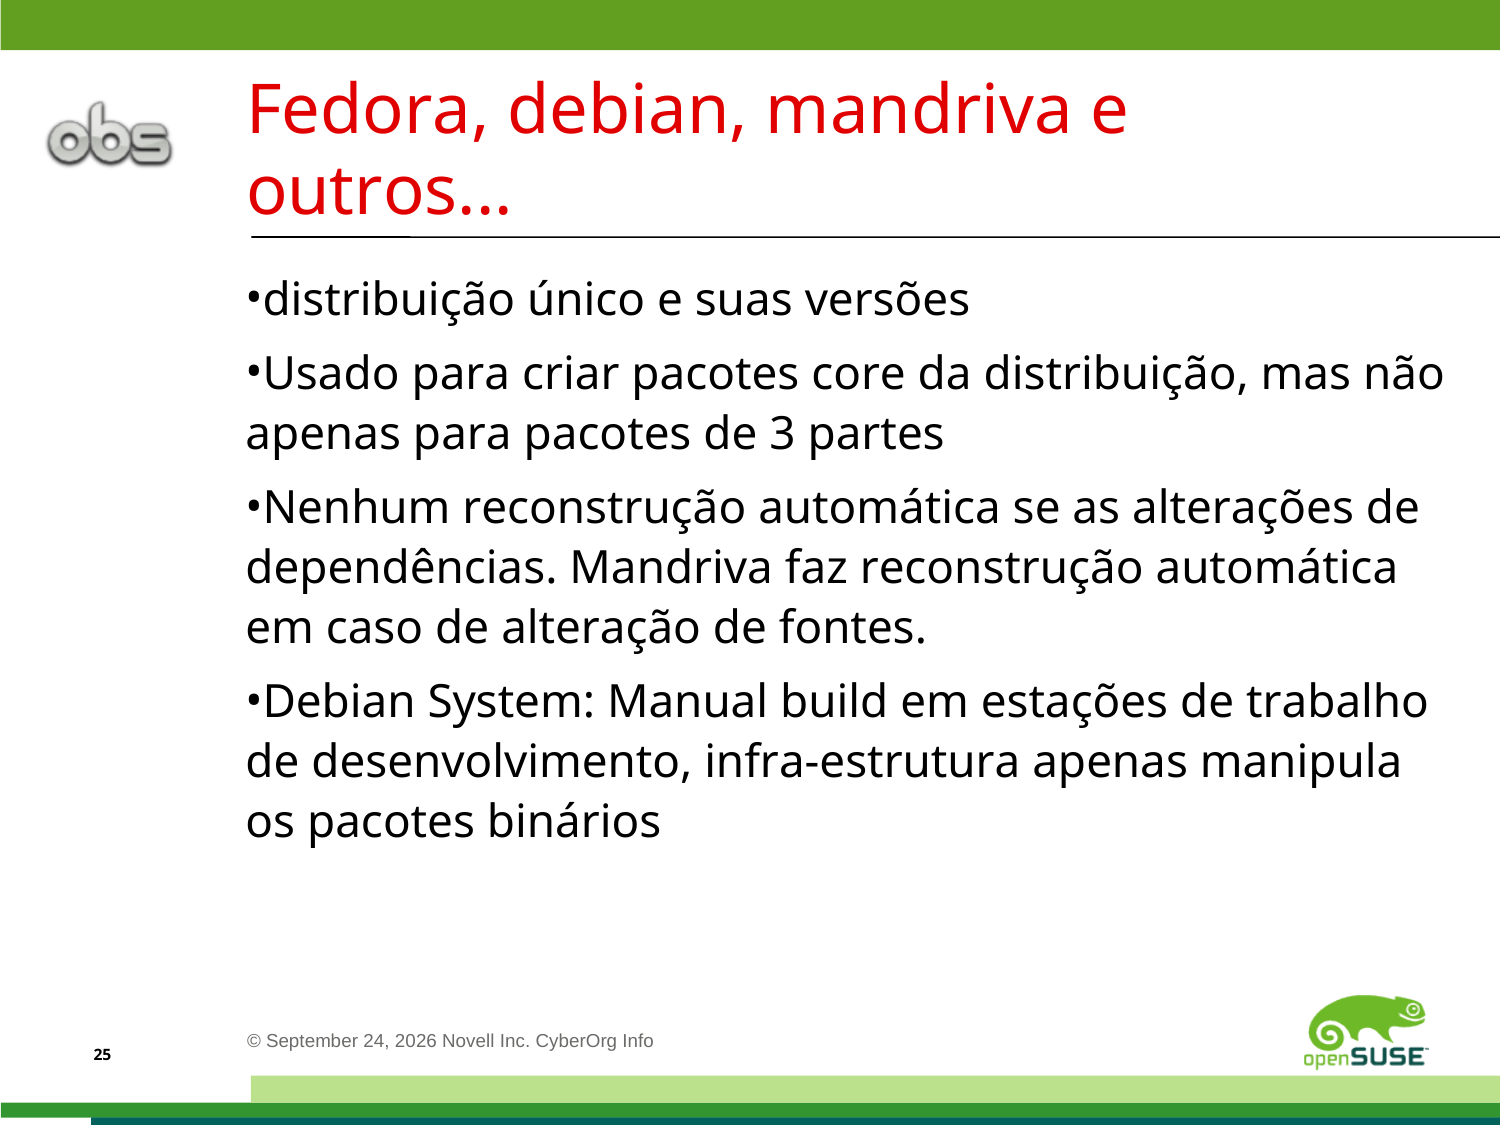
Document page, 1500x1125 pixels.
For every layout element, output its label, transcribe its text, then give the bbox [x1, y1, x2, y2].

list distribuição único e suas versões Usado para criar pacotes core da distribuição, mas não apenas para pacotes de 3 partes Nenhum reconstrução automática se as alterações de dependências. Mandriva faz reconstrução automática em caso de alteração de fontes. Debian System: Manual build em estações de trabalho de desenvolvimento, infra-estrutura apenas manipula os pacotes binários [245, 267, 1458, 1010]
title Fedora, debian, mandriva e outros... [246, 68, 1409, 231]
picture [1304, 1010, 1429, 1071]
picture [32, 55, 189, 212]
